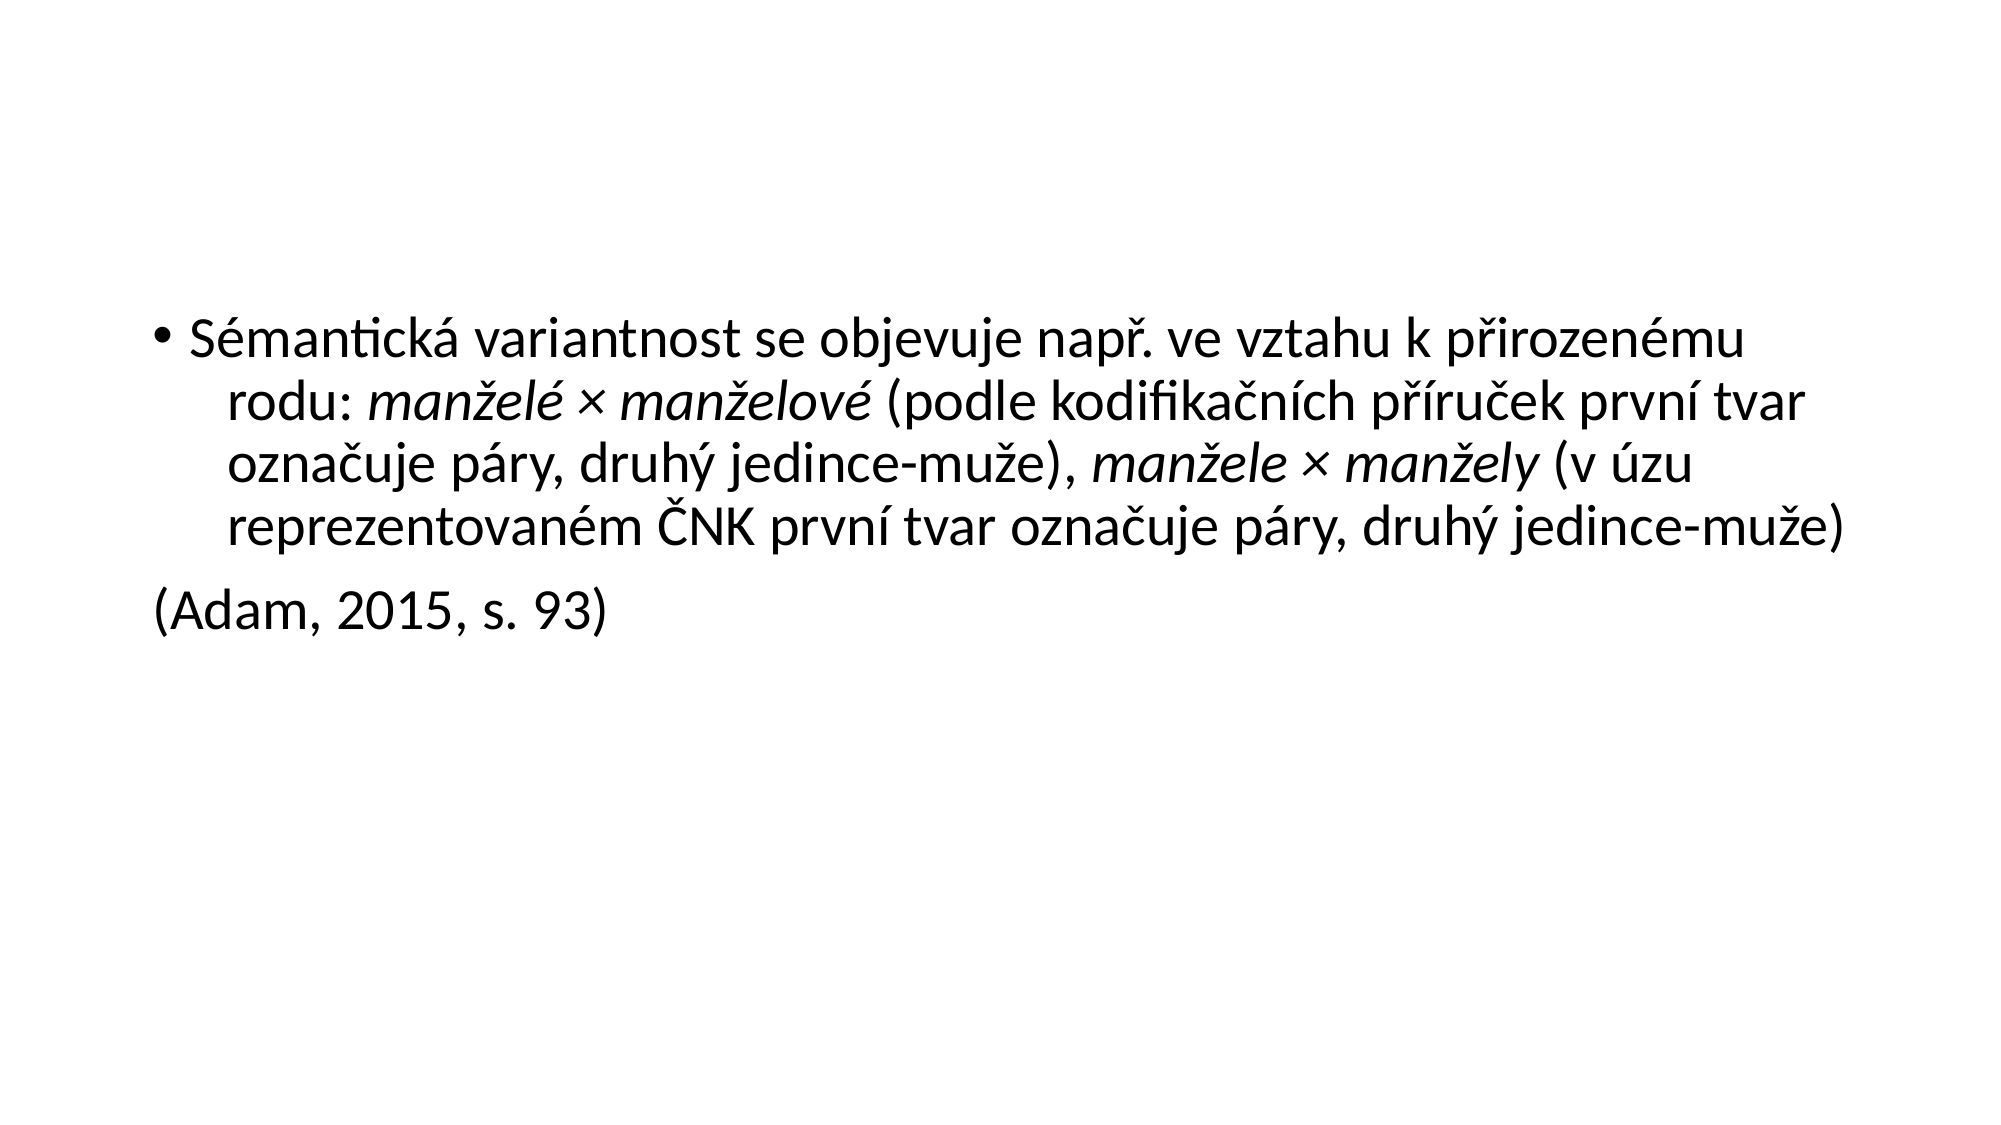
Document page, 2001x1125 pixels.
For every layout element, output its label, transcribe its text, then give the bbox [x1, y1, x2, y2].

list Sémantická variantnost se objevuje např. ve vztahu k přirozenému rodu: manželé × manželové (podle kodifikačních příruček první tvar označuje páry, druhý jedince-muže), manžele × manžely (v úzu reprezentovaném ČNK první tvar označuje páry, druhý jedince-muže) (Adam, 2015, s. 93) [137, 299, 1863, 1014]
